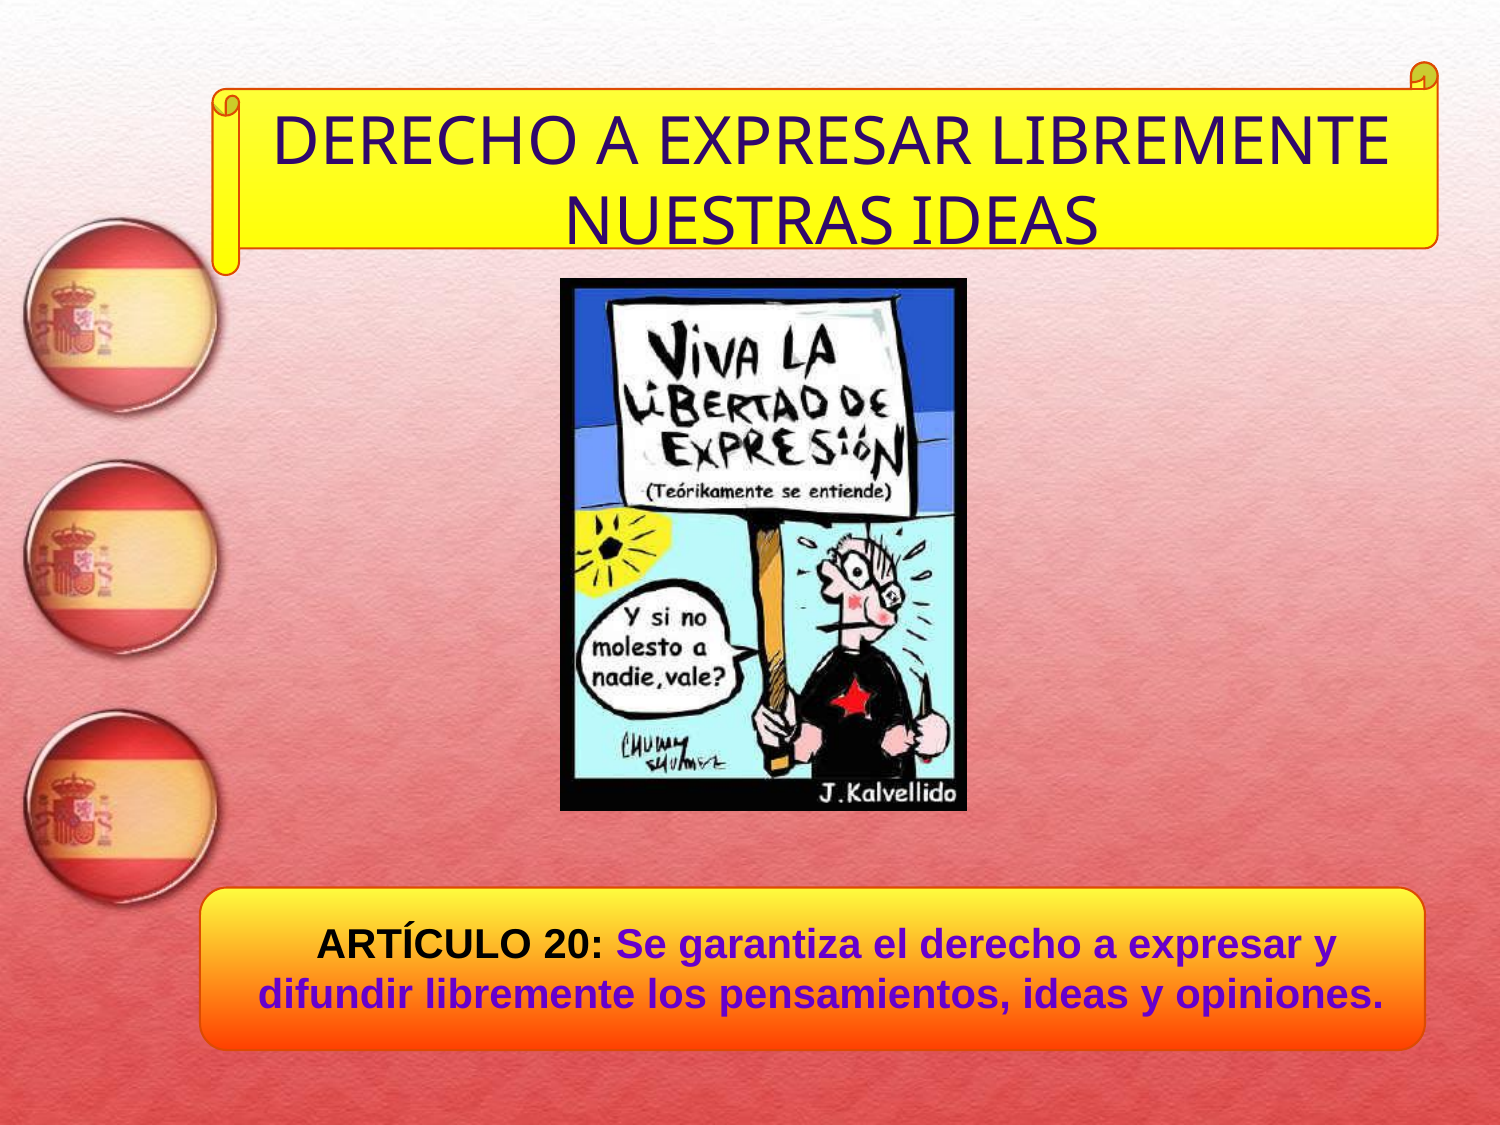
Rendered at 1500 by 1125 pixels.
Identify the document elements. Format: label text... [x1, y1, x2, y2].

text_box DERECHO A EXPRESAR LIBREMENTE NUESTRAS IDEAS [194, 90, 1470, 278]
text_box [221, 62, 1438, 90]
text_box [199, 887, 1425, 1049]
picture [0, 0, 1500, 1125]
text_box ARTÍCULO 20: Se garantiza el derecho a expresar y difundir libremente los pensamientos, ideas y opiniones. [218, 909, 1435, 1075]
